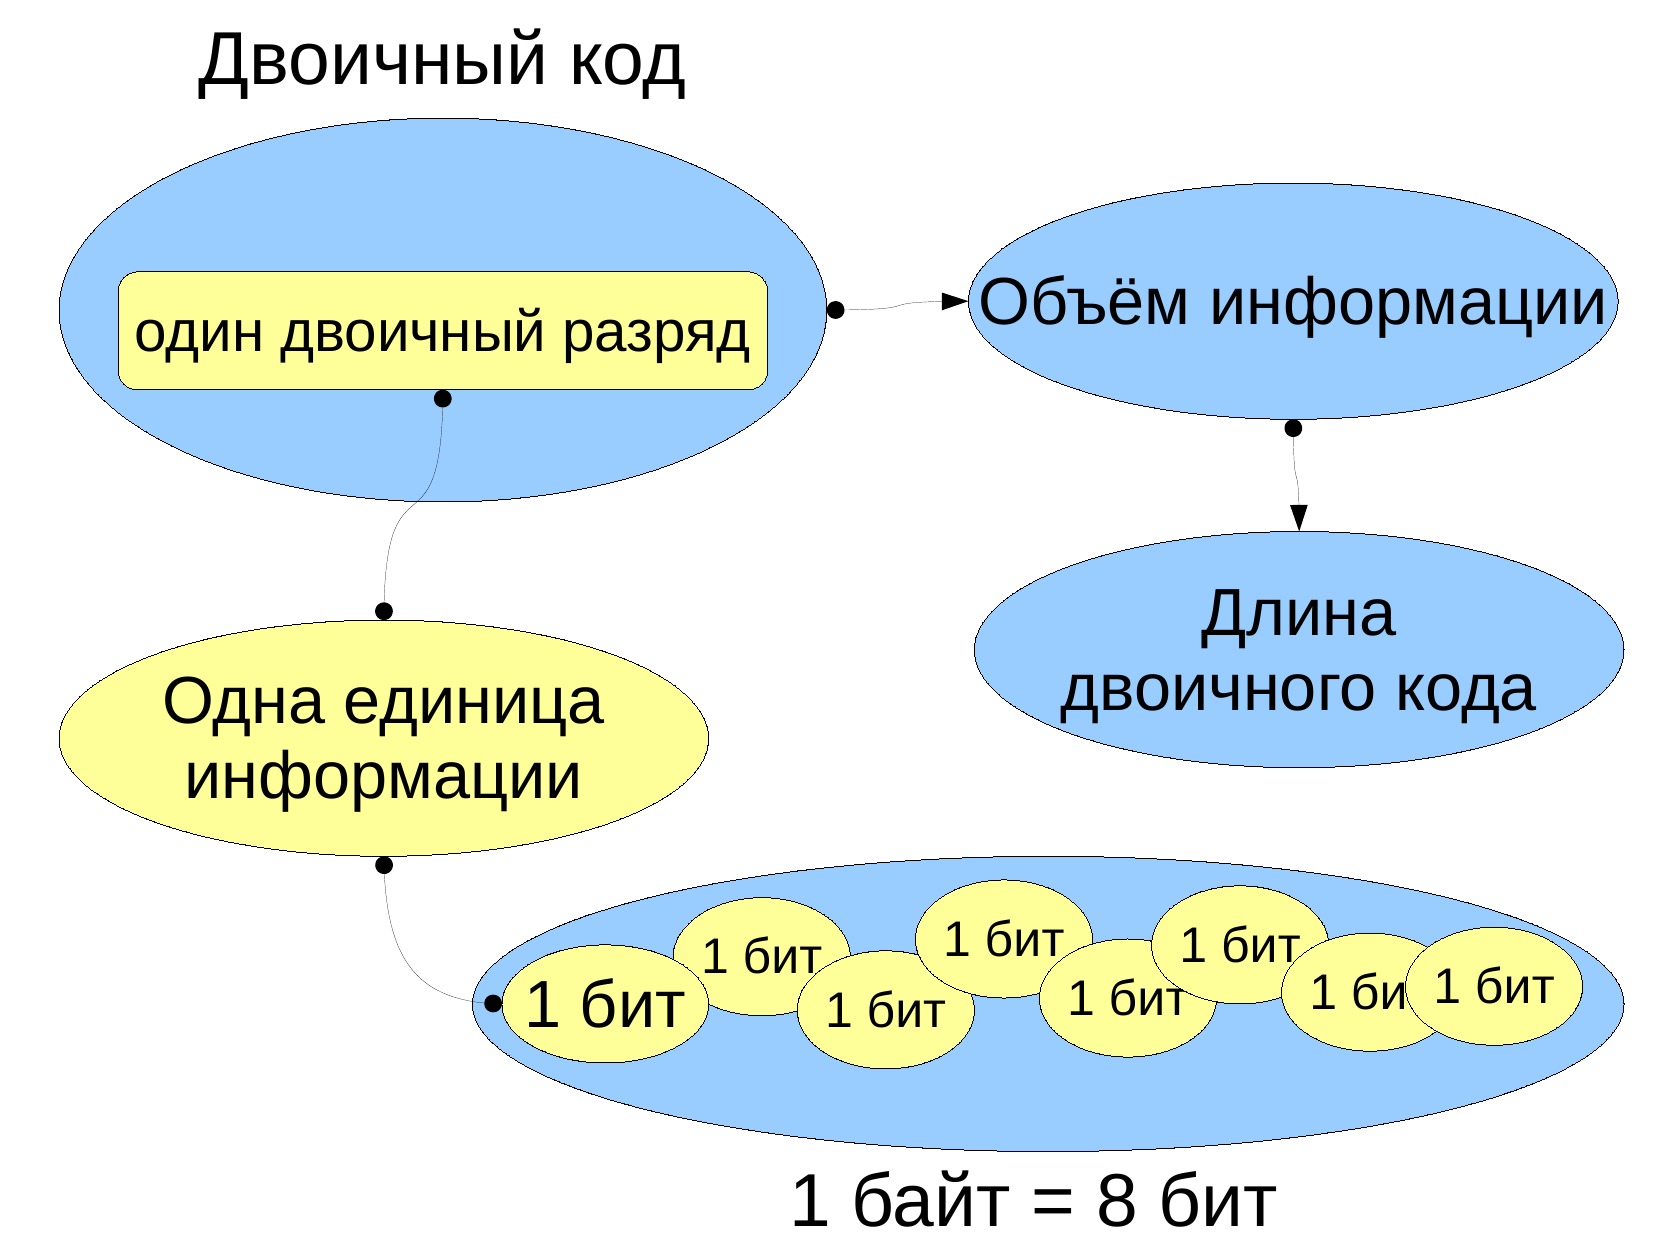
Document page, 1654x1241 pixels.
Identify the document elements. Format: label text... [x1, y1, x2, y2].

text_box 1 бит [1039, 938, 1217, 1058]
text_box один двоичный разряд [118, 271, 768, 390]
text_box 1 бит [797, 950, 975, 1069]
text_box Объём информации [968, 183, 1619, 420]
text_box Одна единица информации [59, 620, 709, 857]
text_box 1 бит [1405, 927, 1583, 1046]
text_box [472, 856, 1625, 1151]
text_box Длина двоичного кода [974, 531, 1625, 768]
text_box 1 бит [1151, 885, 1329, 1004]
text_box 1 бит [1281, 933, 1436, 1052]
text_box 1 байт = 8 бит [708, 1151, 1359, 1241]
text_box Двоичный код [59, 118, 827, 502]
text_box 1 бит [673, 897, 851, 1016]
text_box 1 бит [501, 944, 709, 1063]
text_box 1 бит [915, 879, 1093, 999]
